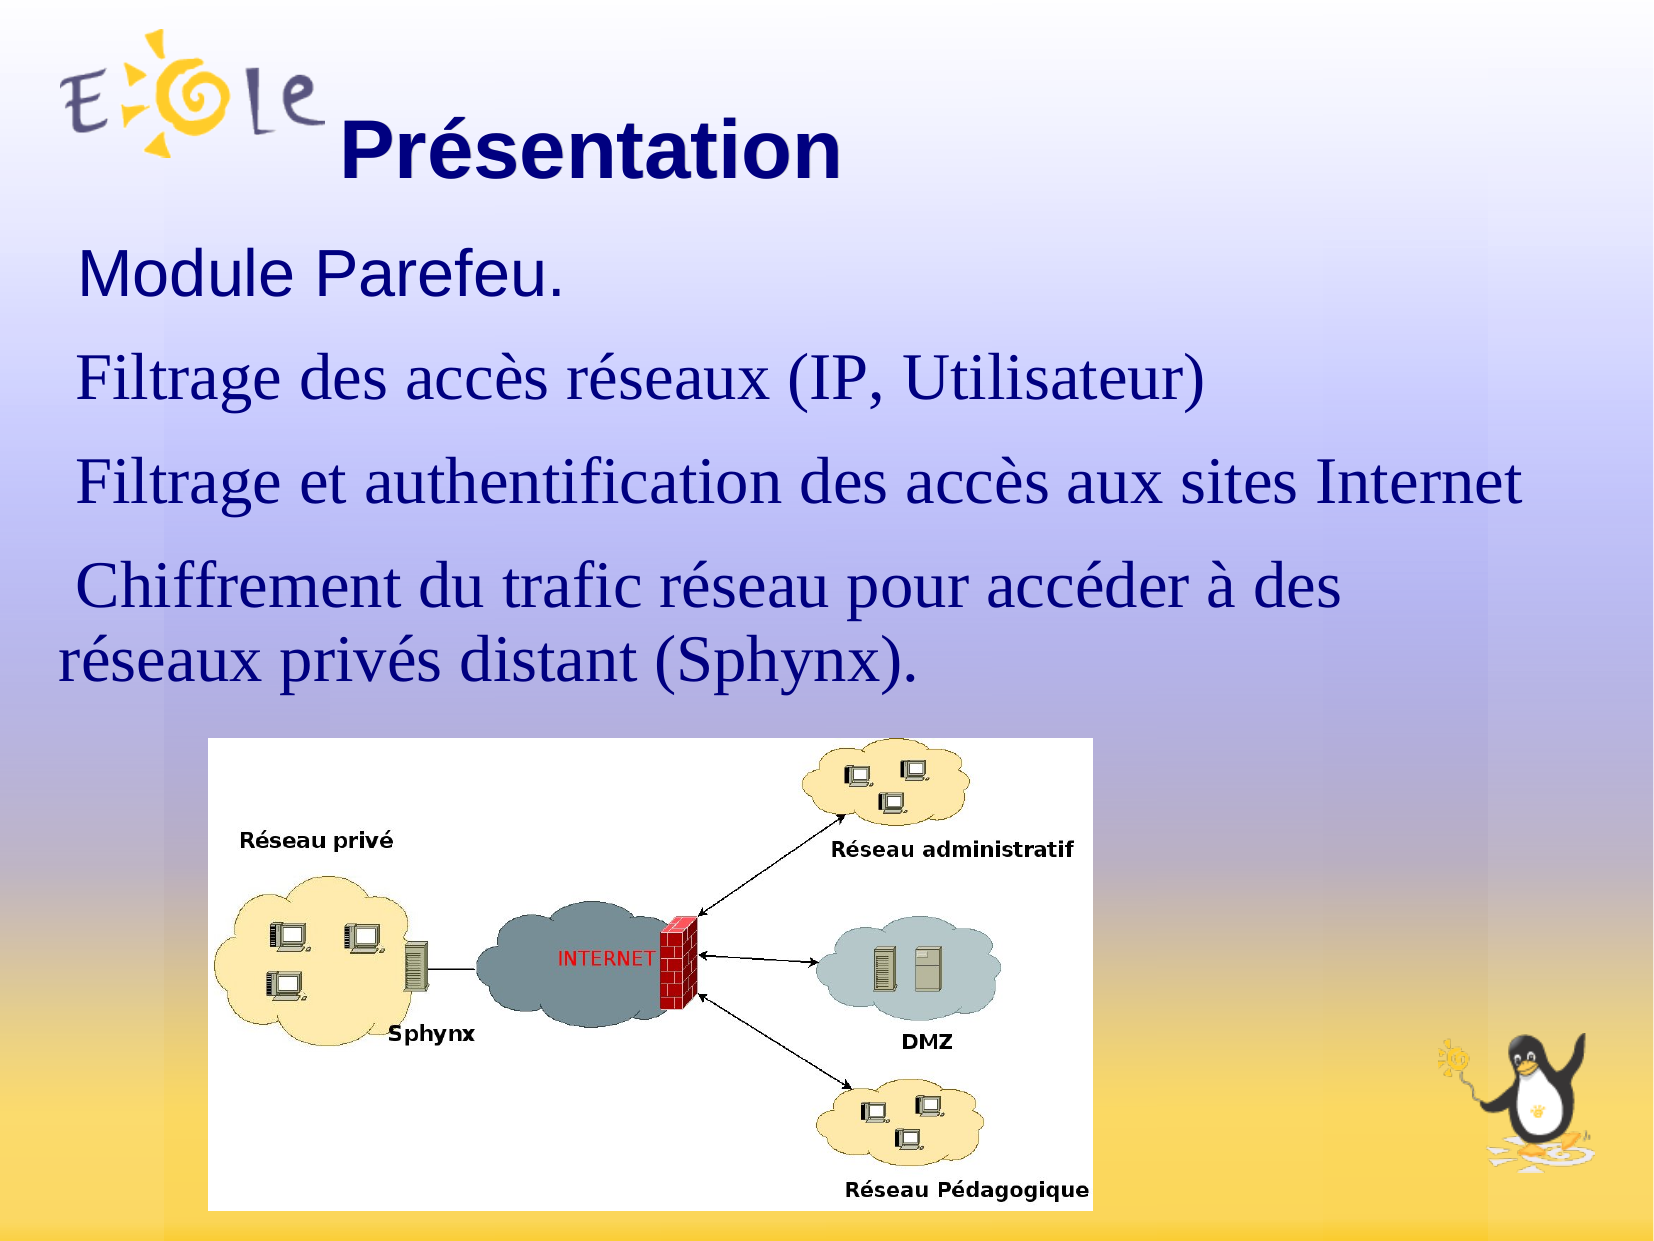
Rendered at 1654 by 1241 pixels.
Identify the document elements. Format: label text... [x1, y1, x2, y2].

list Module Parefeu. Filtrage des accès réseaux (IP, Utilisateur) Filtrage et authentification des accès aux sites Internet Chiffrement du trafic réseau pour accéder à des réseaux privés distant (Sphynx). [59, 236, 1548, 709]
picture [0, 0, 1654, 1241]
text_box Présentation [324, 95, 859, 218]
